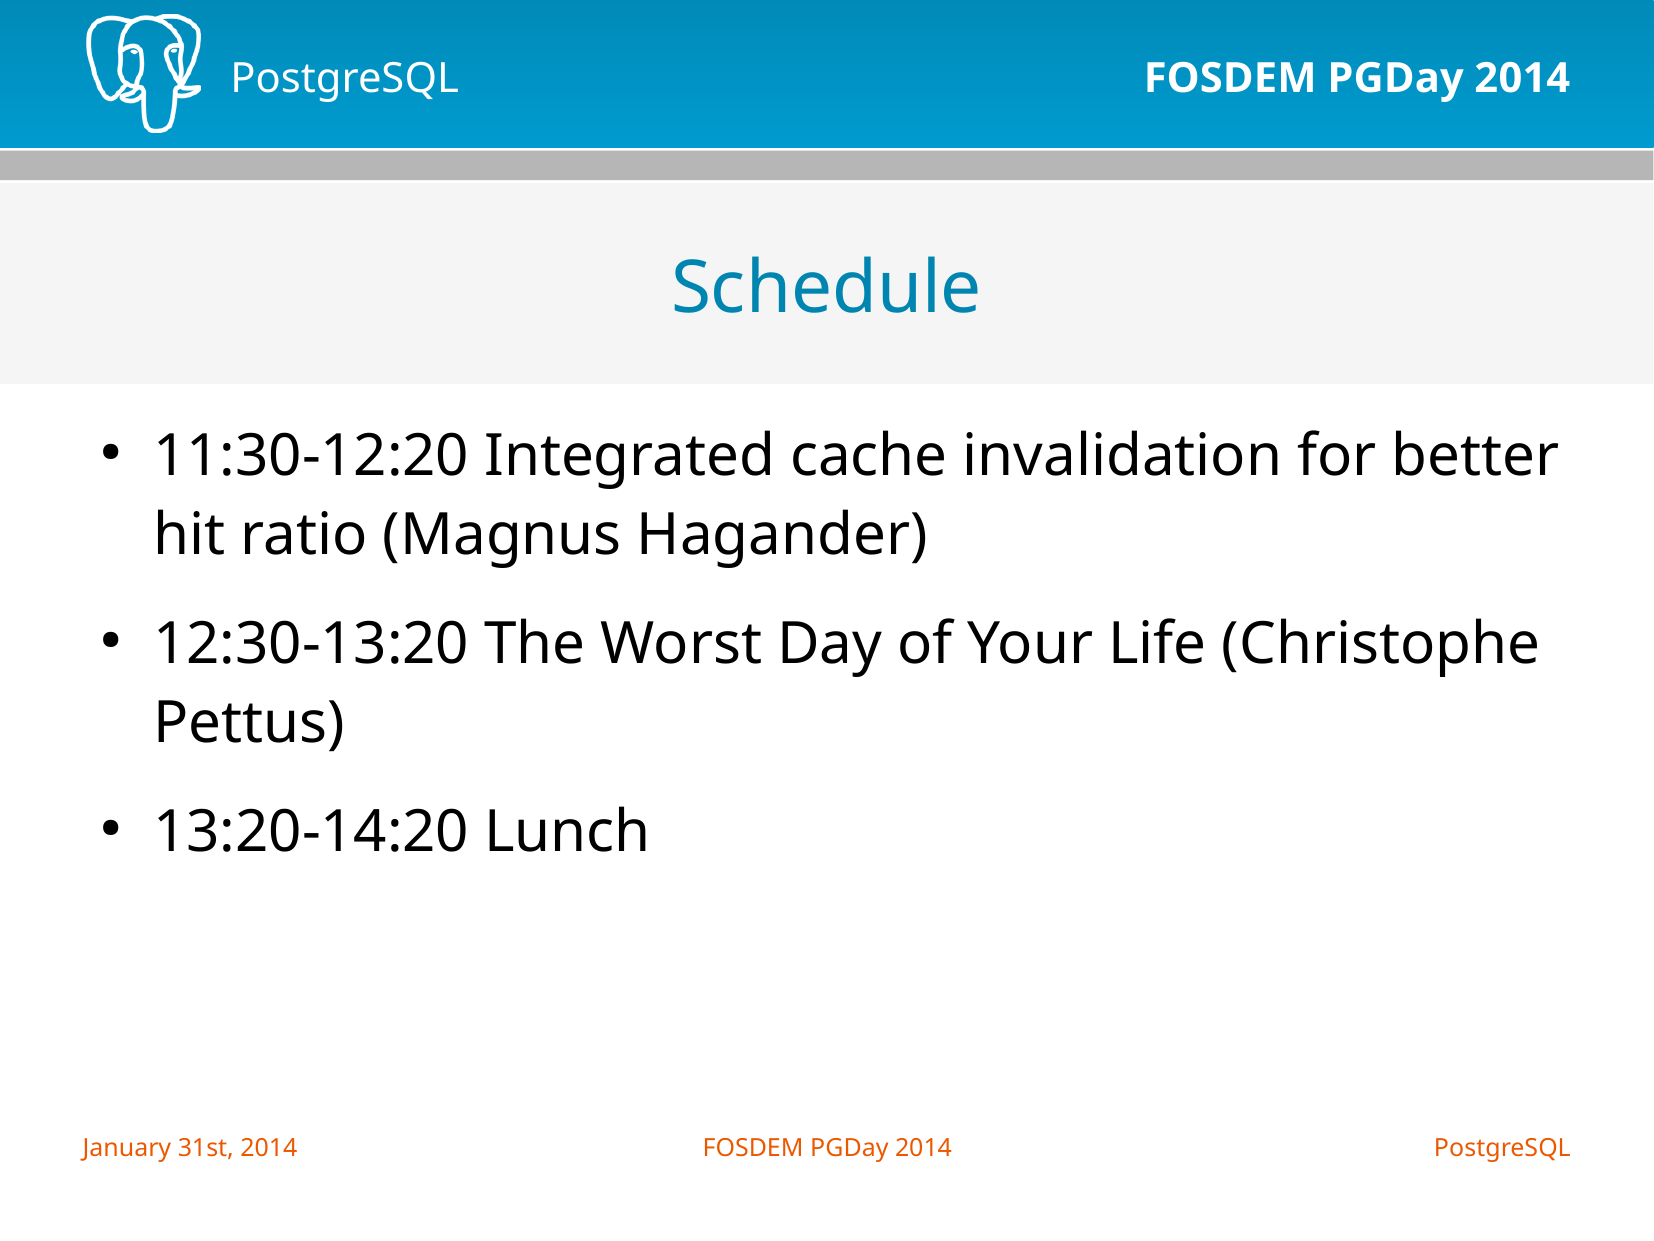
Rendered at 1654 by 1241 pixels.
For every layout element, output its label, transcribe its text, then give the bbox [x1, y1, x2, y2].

title Schedule [82, 200, 1571, 369]
picture [87, 15, 200, 132]
list 11:30-12:20 Integrated cache invalidation for better hit ratio (Magnus Hagander) 12:30-13:20 The Worst Day of Your Life (Christophe Pettus) 13:20-14:20 Lunch [82, 413, 1571, 1133]
